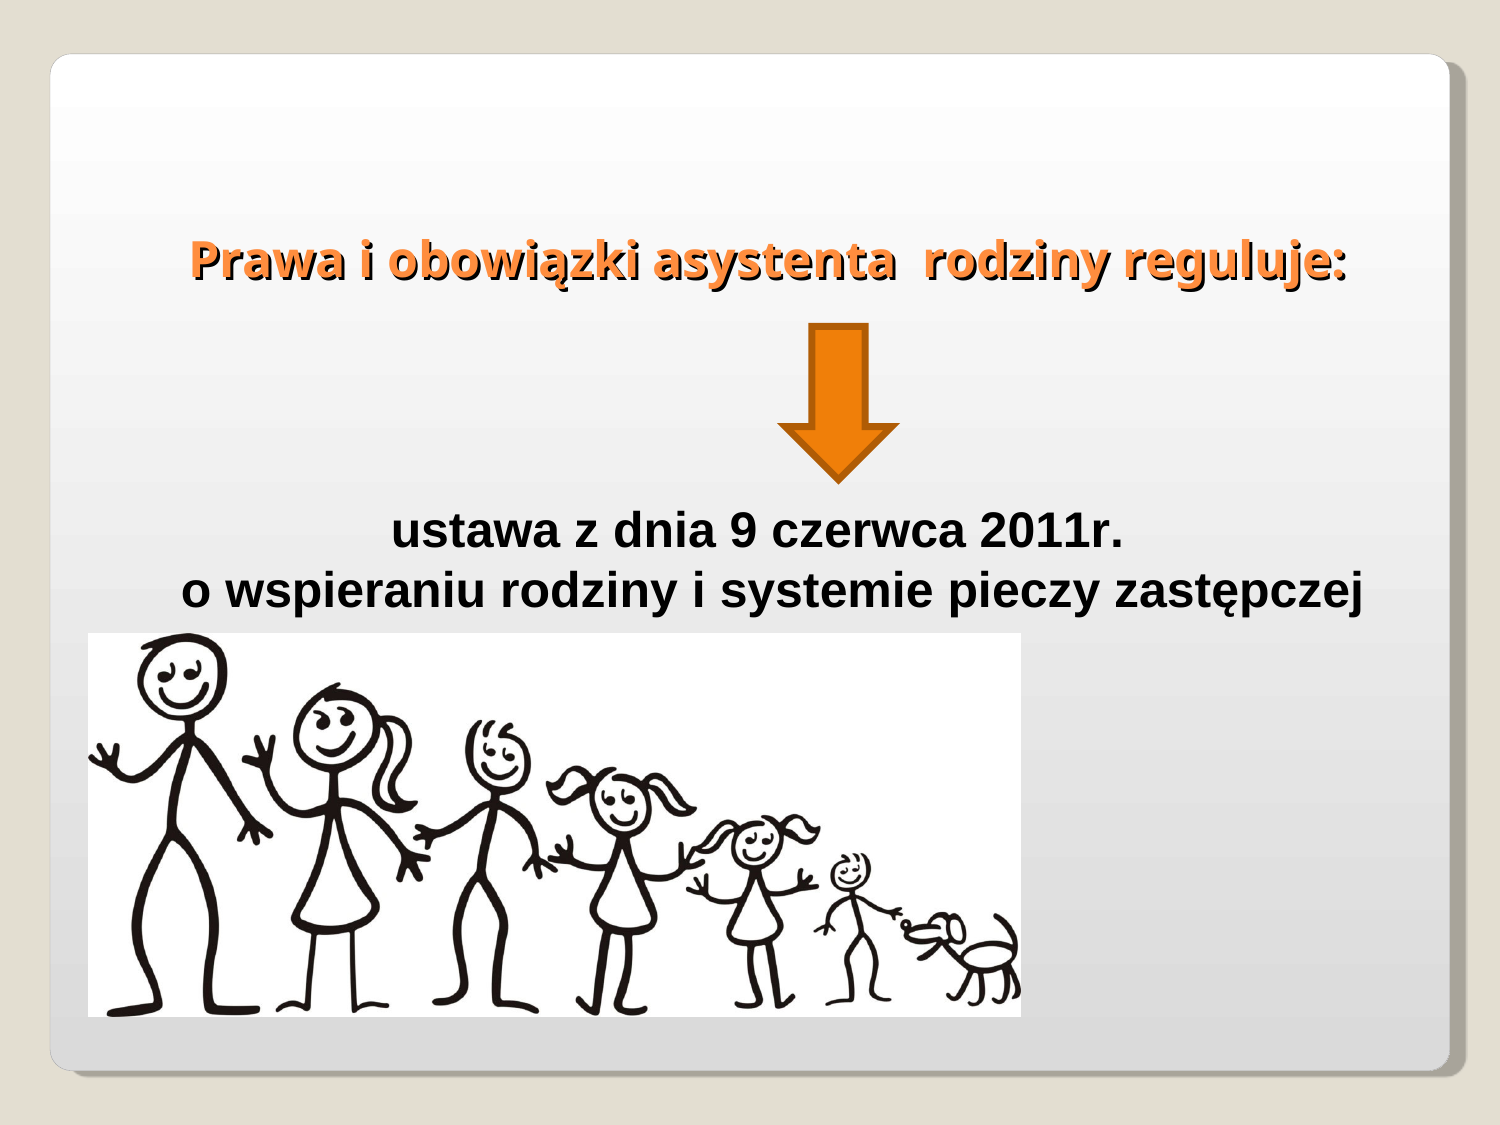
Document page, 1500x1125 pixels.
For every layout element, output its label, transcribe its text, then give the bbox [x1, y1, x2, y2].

text_box ustawa z dnia 9 czerwca 2011r. o wspieraniu rodziny i systemie pieczy zastępczej [53, 361, 1436, 625]
text_box [785, 326, 892, 480]
picture [88, 633, 1021, 1017]
text_box Prawa i obowiązki asystenta rodziny reguluje: [86, 219, 1449, 296]
